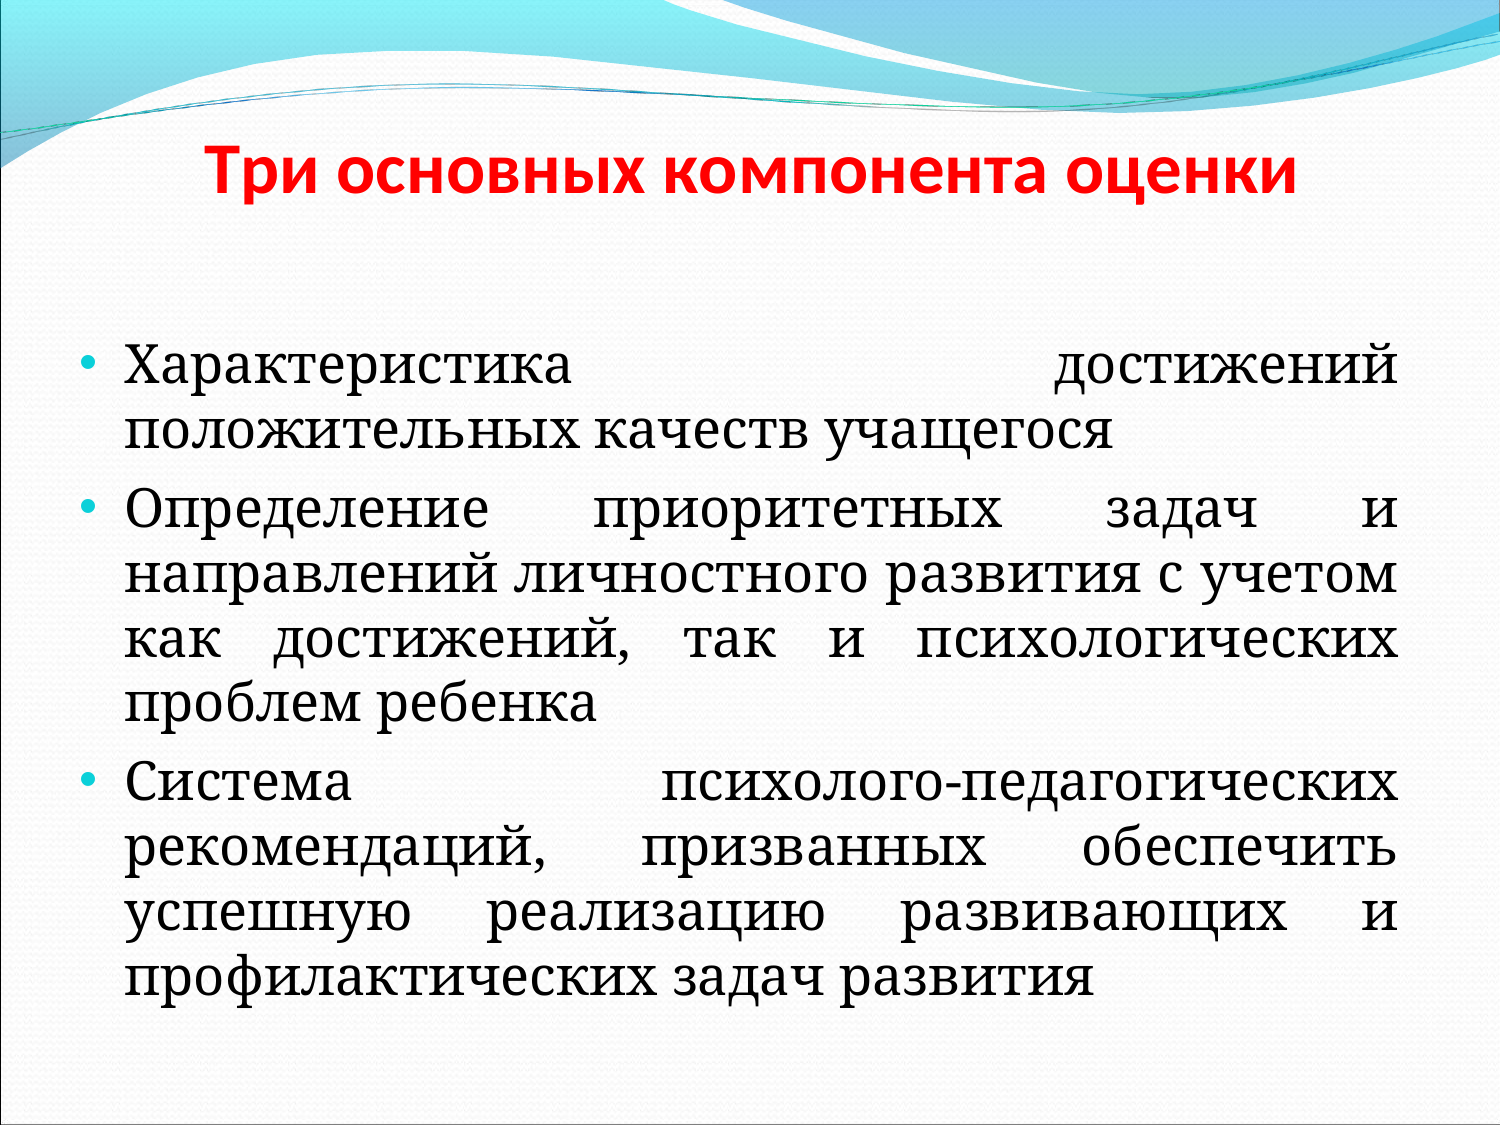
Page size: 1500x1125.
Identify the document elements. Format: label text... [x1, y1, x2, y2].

title Три основных компонента оценки [76, 66, 1427, 208]
list Характеристика достижений положительных качеств учащегося Определение приоритетных задач и направлений личностного развития с учетом как достижений, так и психологических проблем ребенка Система психолого-педагогических рекомендаций, призванных обеспечить успешную реализацию развивающих и профилактических задач развития [64, 243, 1415, 979]
picture [0, 0, 1500, 1125]
